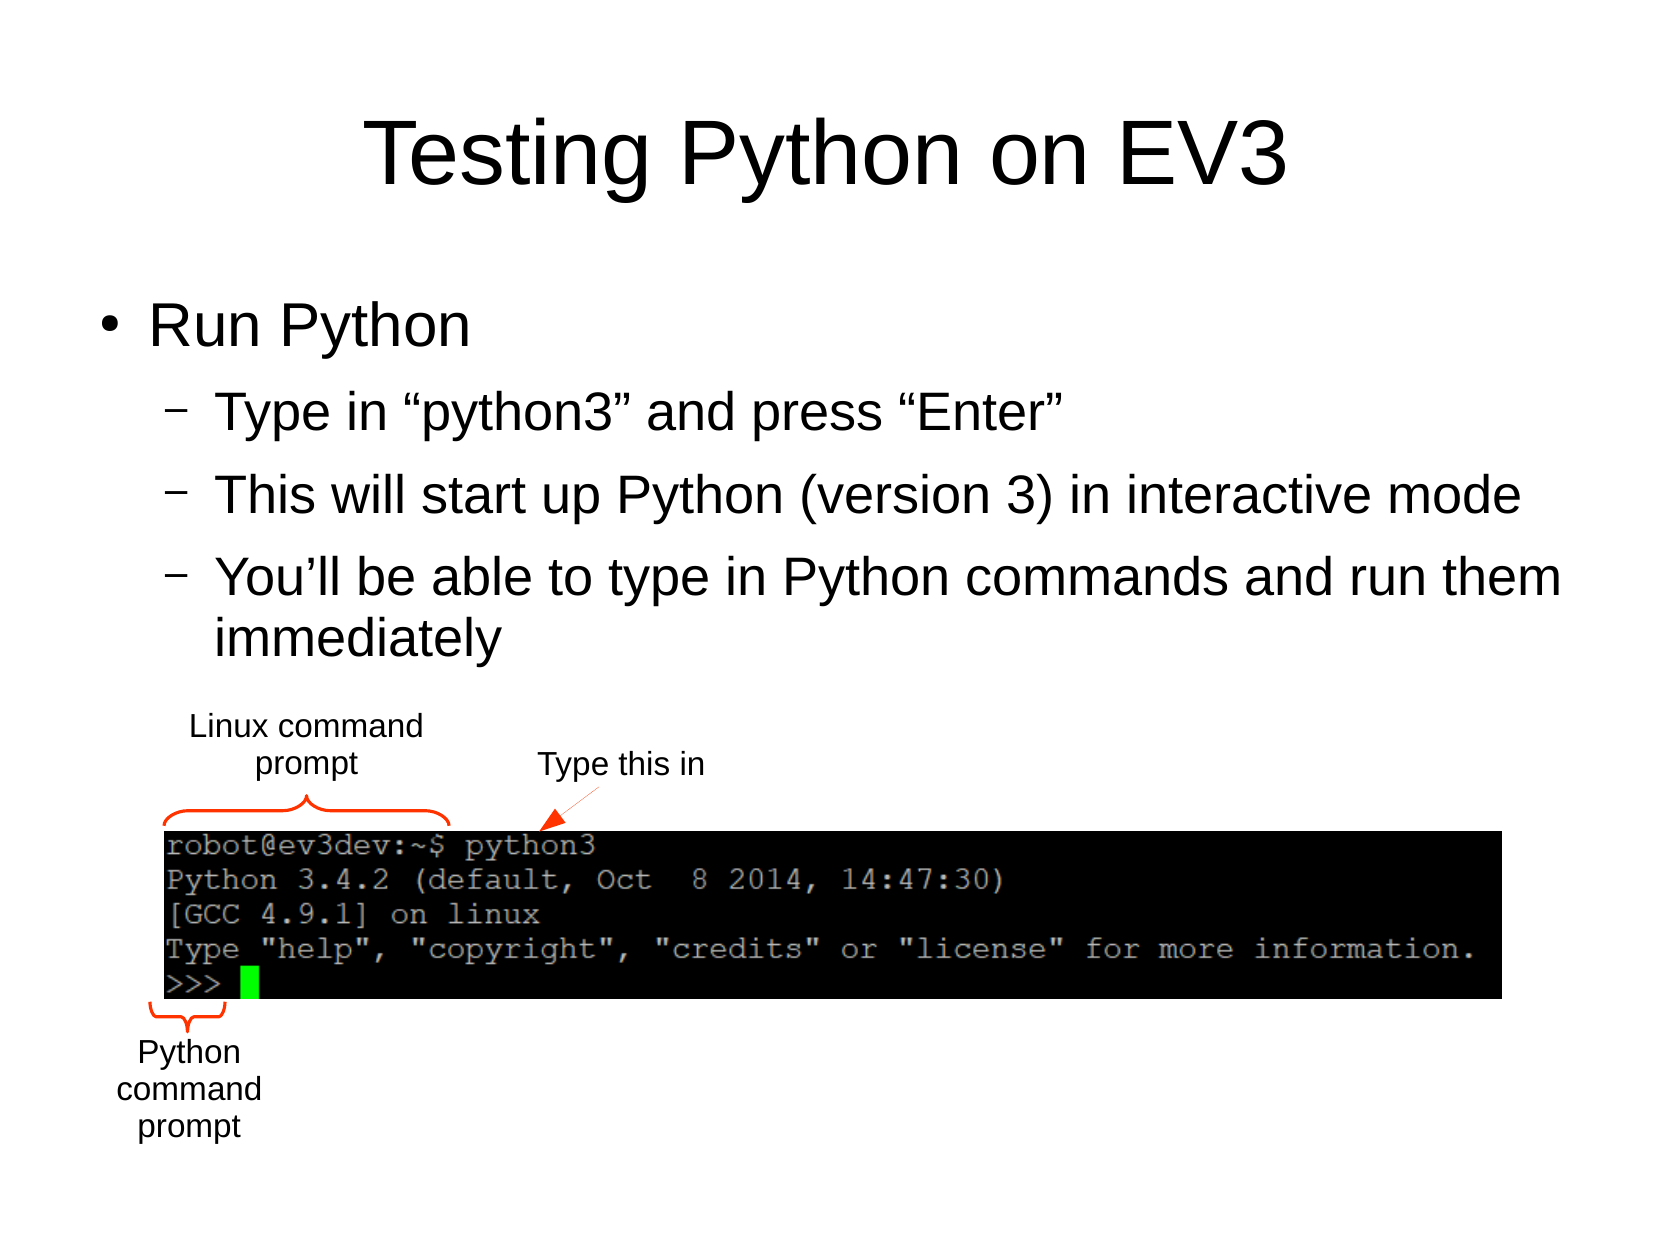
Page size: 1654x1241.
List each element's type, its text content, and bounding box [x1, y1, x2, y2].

text_box Type this in [479, 738, 765, 864]
list Run Python Type in “python3” and press “Enter” This will start up Python (version 3) in interactive mode You’ll be able to type in Python commands and run them immediately [82, 290, 1571, 706]
title Testing Python on EV3 [82, 49, 1571, 257]
text_box Python command prompt [46, 1026, 332, 1153]
text_box Linux command prompt [164, 699, 450, 826]
picture [164, 831, 1502, 999]
